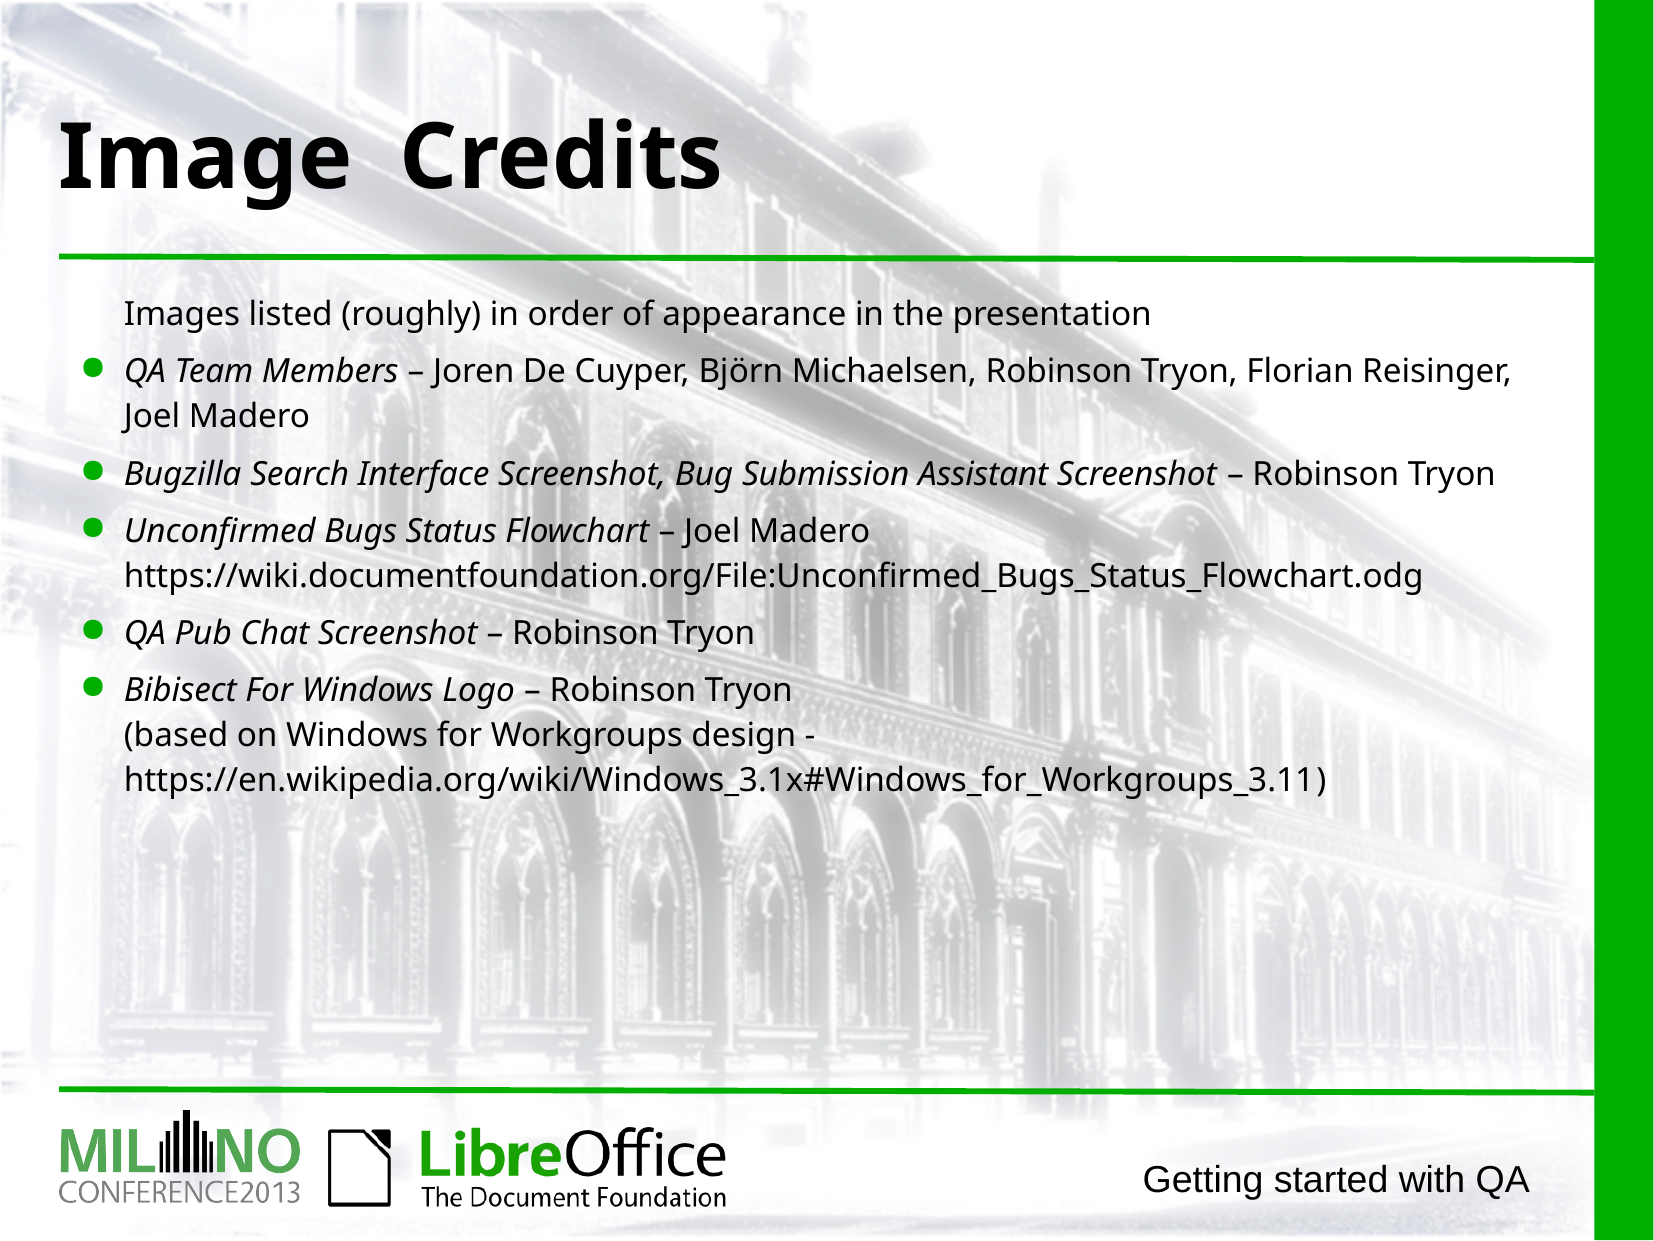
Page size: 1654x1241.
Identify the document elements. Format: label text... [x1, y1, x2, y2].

list Images listed (roughly) in order of appearance in the presentation QA Team Members – Joren De Cuyper, Björn Michaelsen, Robinson Tryon, Florian Reisinger, Joel Madero Bugzilla Search Interface Screenshot, Bug Submission Assistant Screenshot – Robinson Tryon Unconfirmed Bugs Status Flowchart – Joel Madero https://wiki.documentfoundation.org/File:Unconfirmed_Bugs_Status_Flowchart.odg QA Pub Chat Screenshot – Robinson Tryon Bibisect For Windows Logo – Robinson Tryon (based on Windows for Workgroups design - https://en.wikipedia.org/wiki/Windows_3.1x#Windows_for_Workgroups_3.11) [35, 290, 1524, 1010]
picture [0, 1, 1594, 1241]
title Image Credits [59, 49, 1548, 257]
